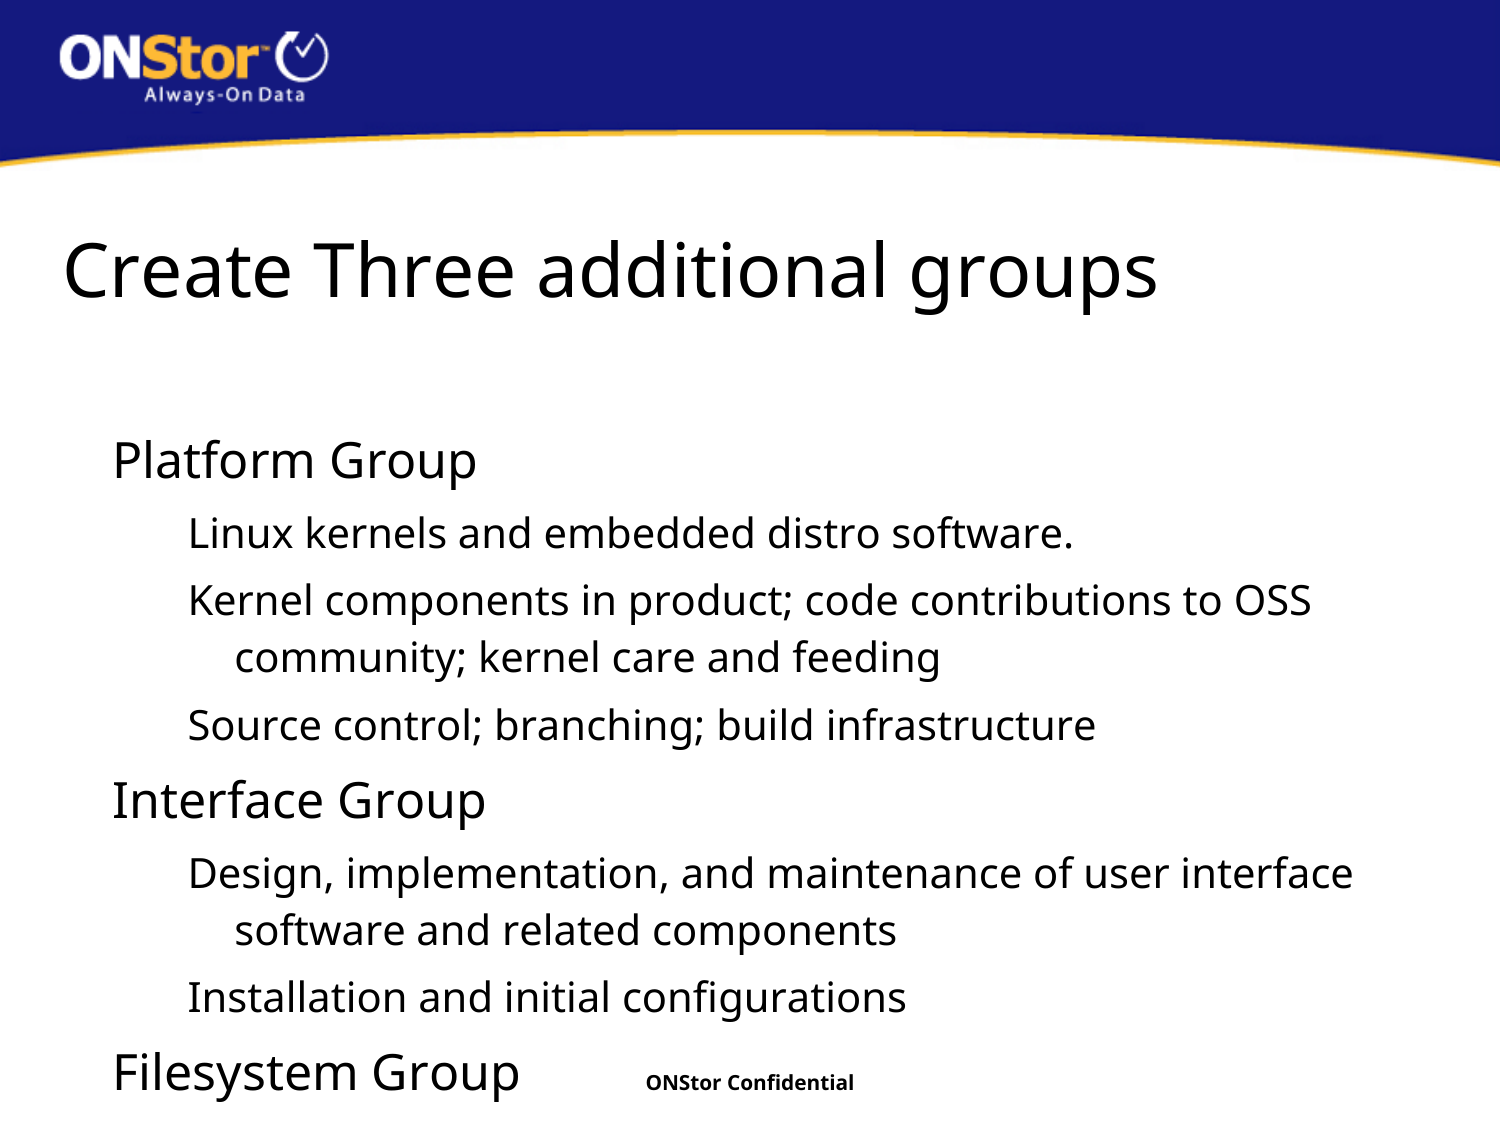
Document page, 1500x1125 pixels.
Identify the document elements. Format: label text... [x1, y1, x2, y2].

list Platform Group Linux kernels and embedded distro software. Kernel components in product; code contributions to OSS community; kernel care and feeding Source control; branching; build infrastructure Interface Group Design, implementation, and maintenance of user interface software and related components Installation and initial configurations Filesystem Group [112, 425, 1388, 1017]
title Create Three additional groups [62, 174, 1338, 363]
